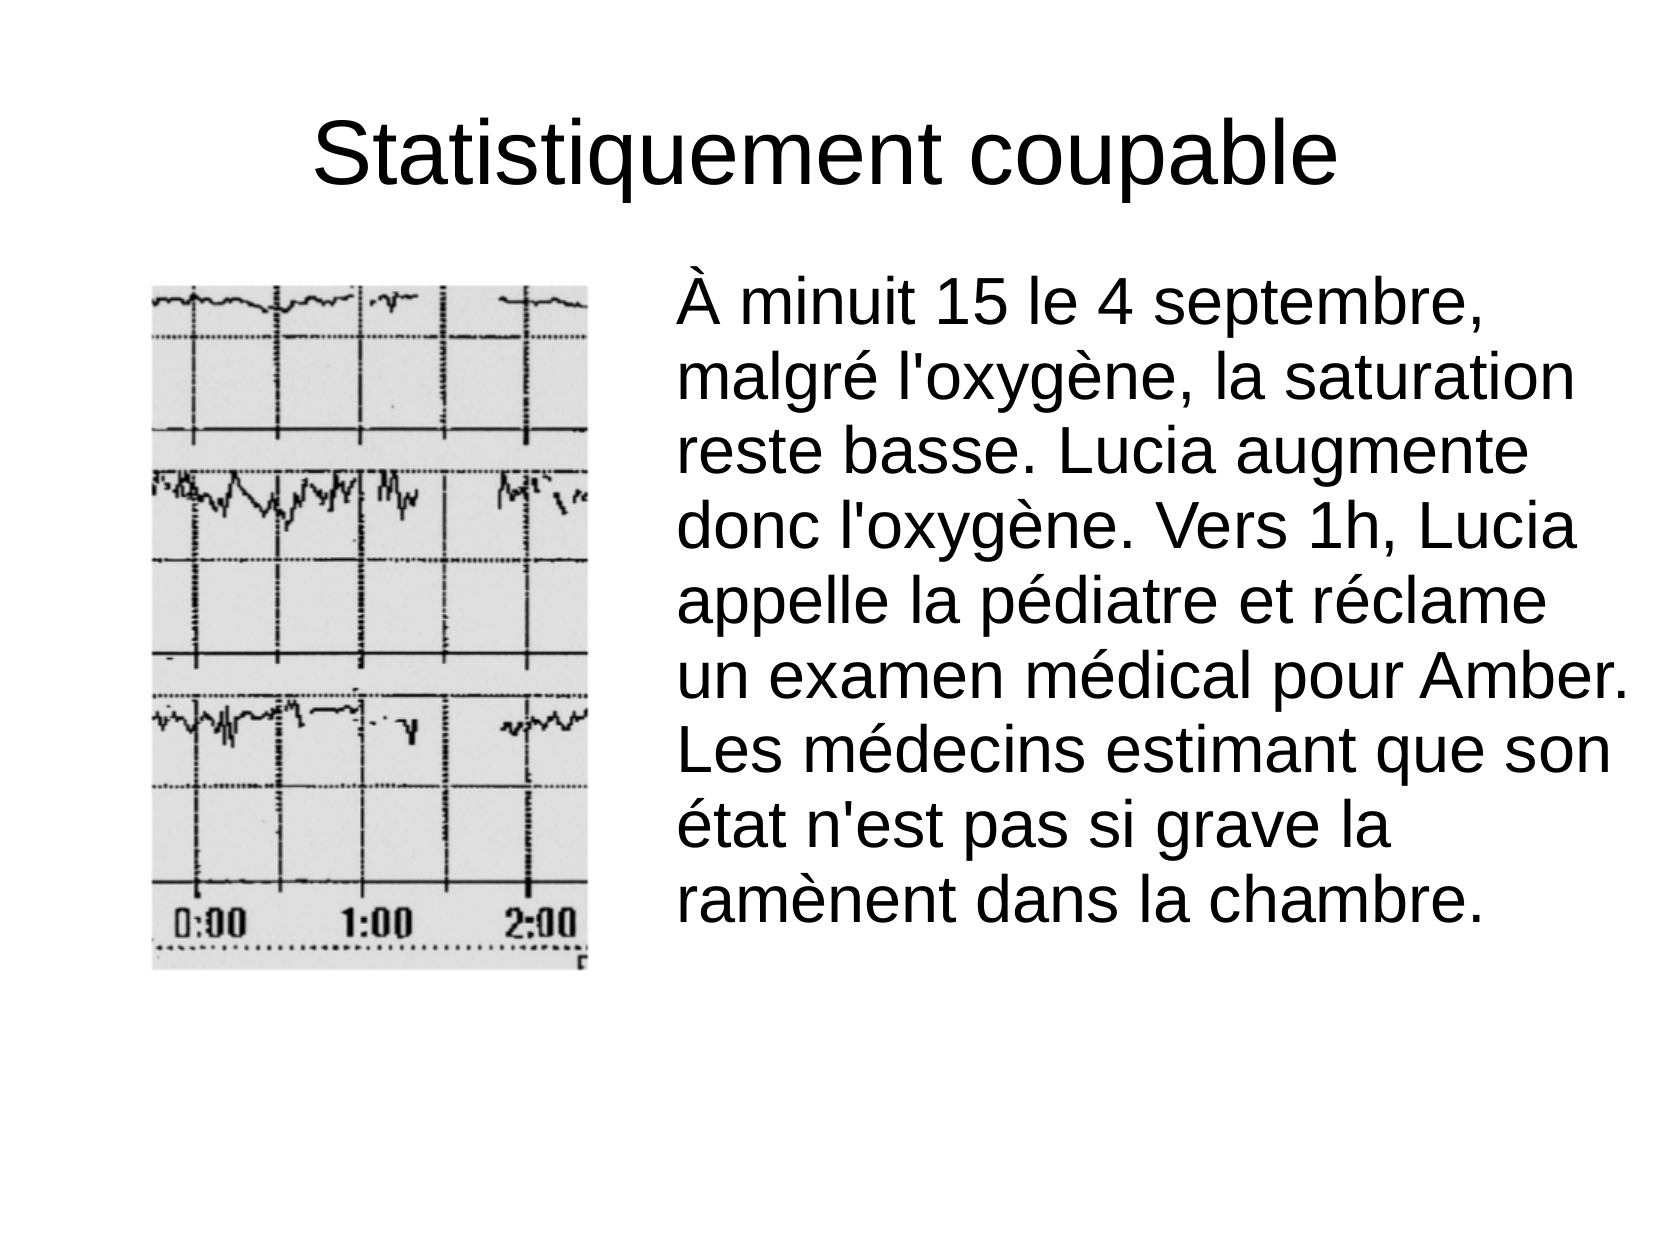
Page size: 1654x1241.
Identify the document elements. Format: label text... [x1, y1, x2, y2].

title Statistiquement coupable [82, 49, 1571, 257]
picture [135, 272, 604, 984]
text_box À minuit 15 le 4 septembre, malgré l'oxygène, la saturation reste basse. Lucia augmente donc l'oxygène. Vers 1h, Lucia appelle la pédiatre et réclame un examen médical pour Amber. Les médecins estimant que son état n'est pas si grave la ramènent dans la chambre. [661, 256, 1651, 1074]
